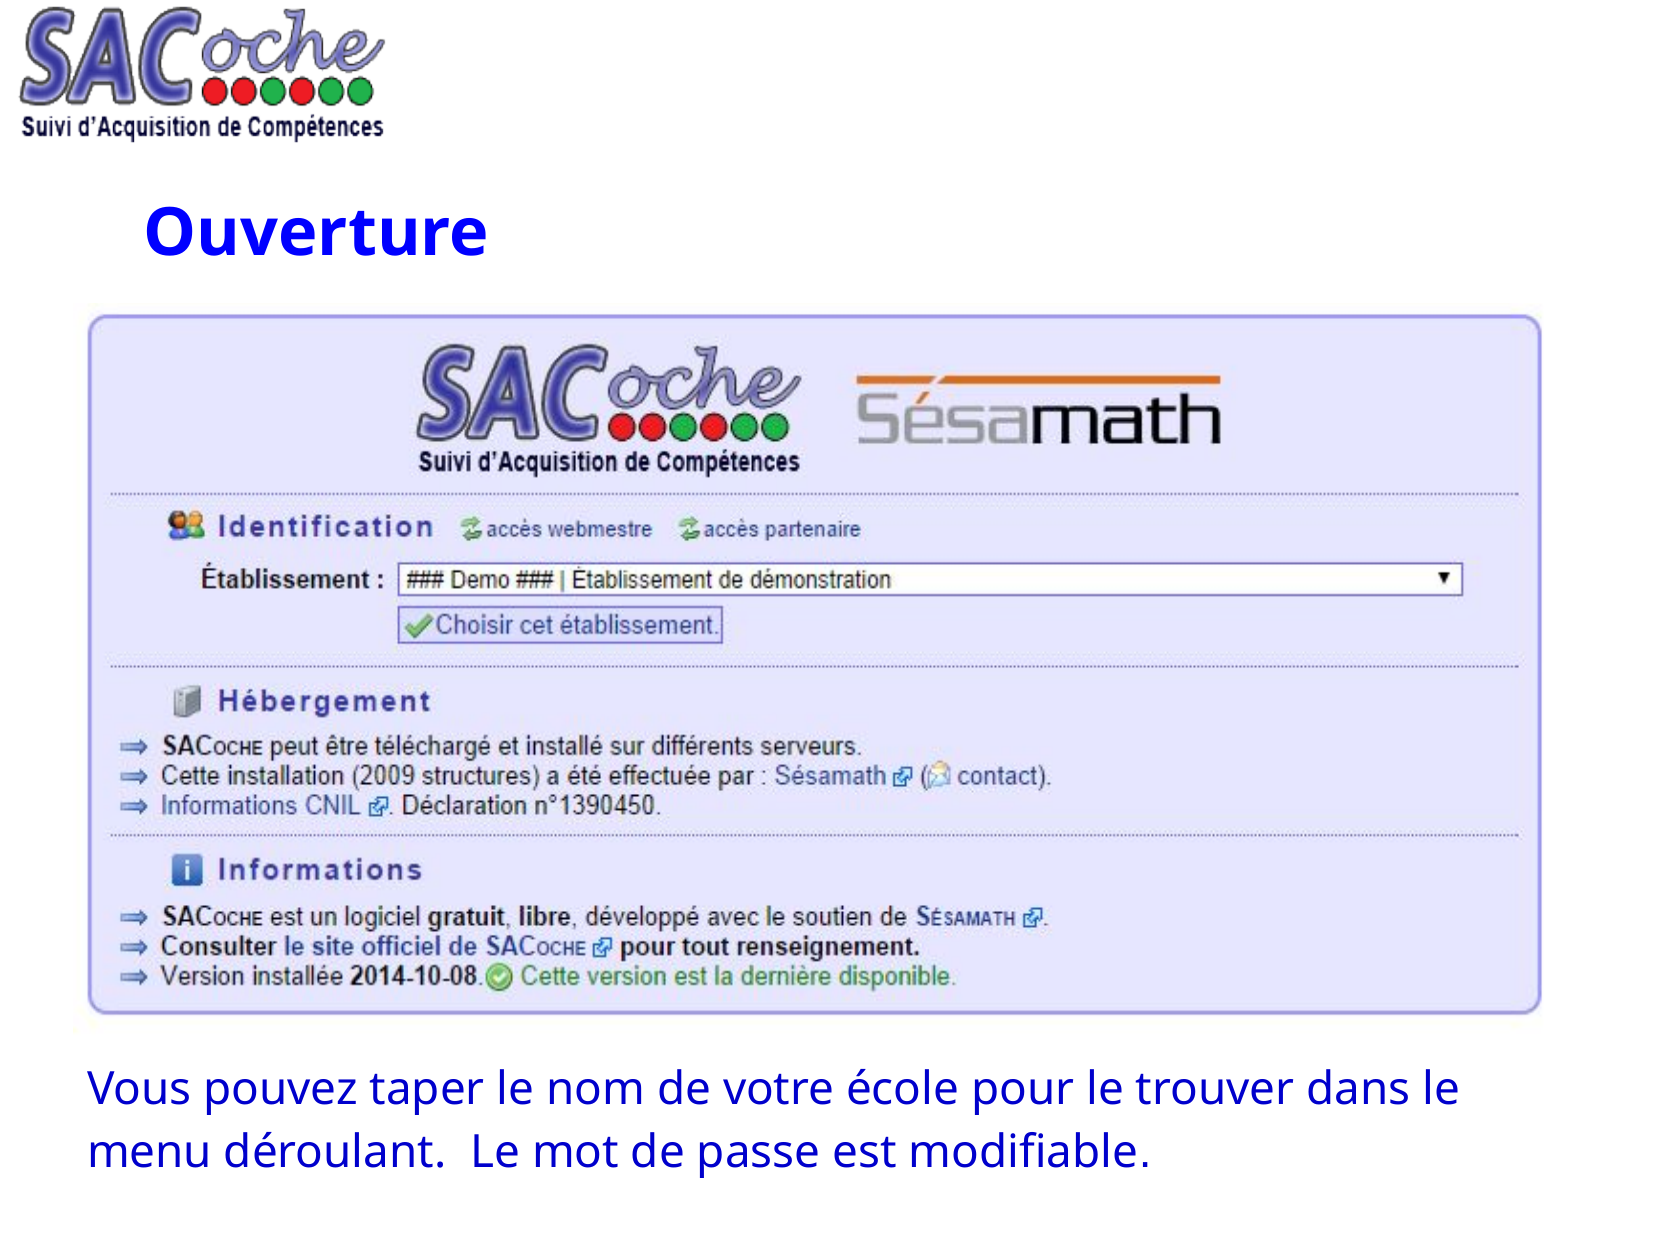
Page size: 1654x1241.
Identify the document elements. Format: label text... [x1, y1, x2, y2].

list Ouverture [72, 183, 1561, 1010]
picture [13, 1, 391, 145]
text_box Vous pouvez taper le nom de votre école pour le trouver dans le menu déroulant. Le mot de passe est modifiable. [72, 1048, 1565, 1221]
picture [73, 303, 1565, 1037]
